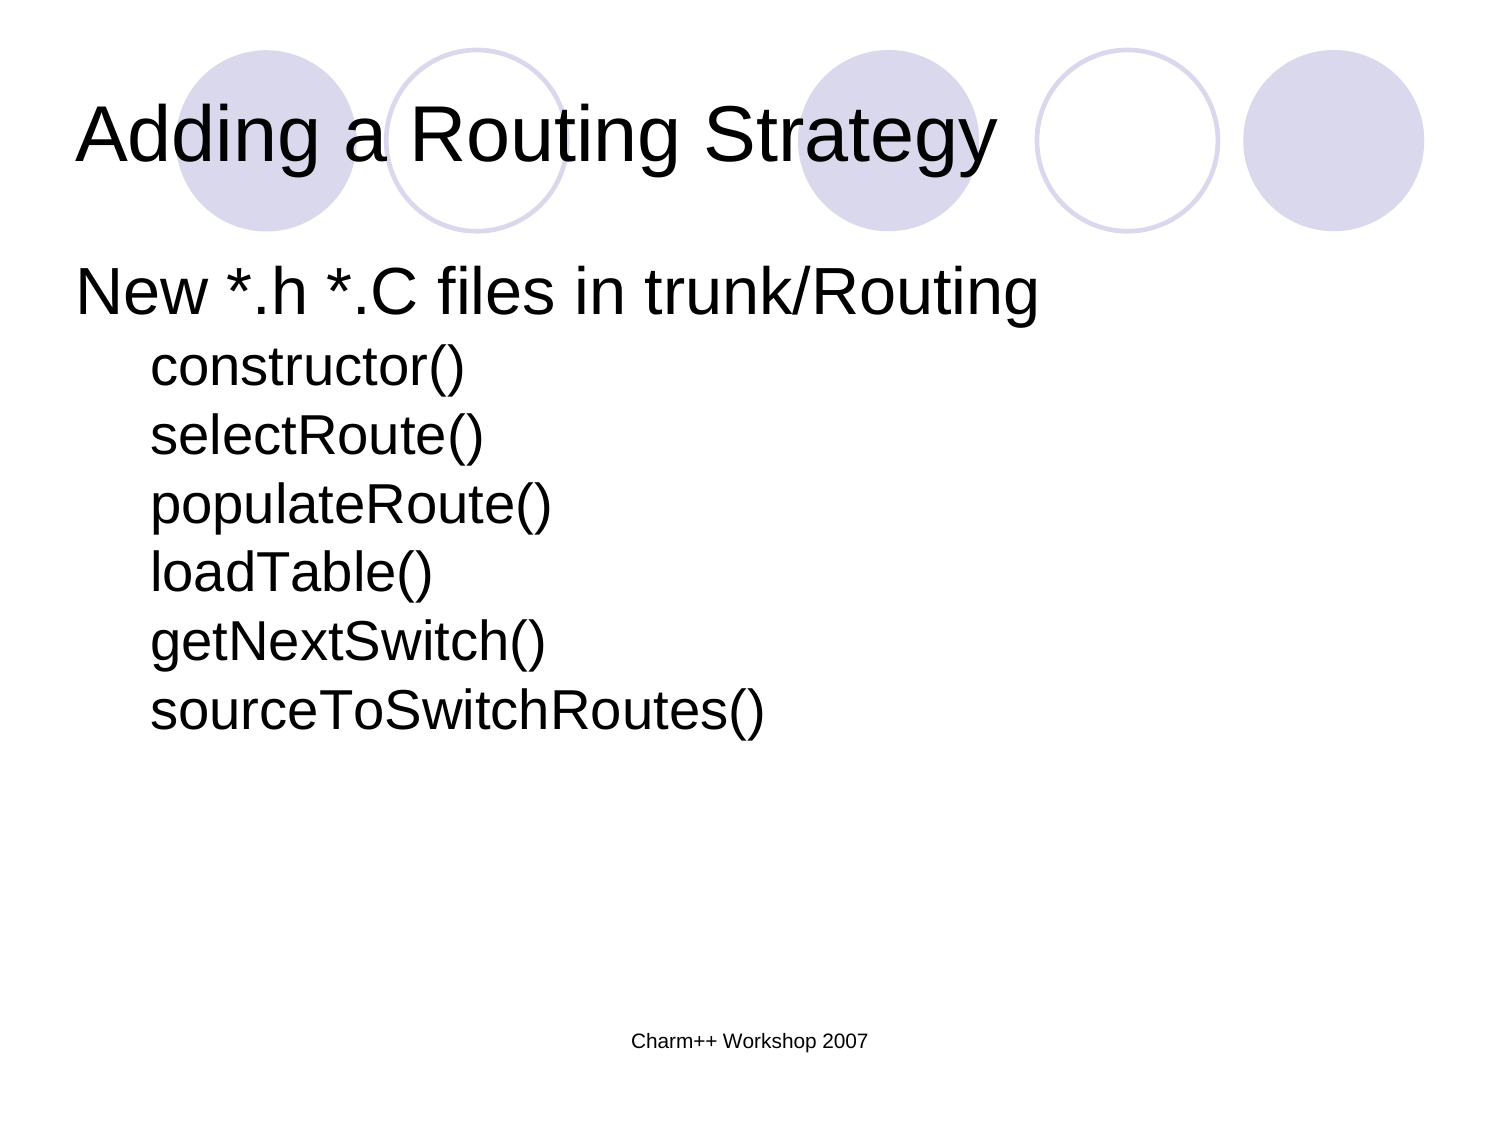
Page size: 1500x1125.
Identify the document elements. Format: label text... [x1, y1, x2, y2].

list New *.h *.C files in trunk/Routing constructor() selectRoute() populateRoute() loadTable() getNextSwitch() sourceToSwitchRoutes() [74, 262, 1425, 991]
title Adding a Routing Strategy [74, 52, 1425, 225]
